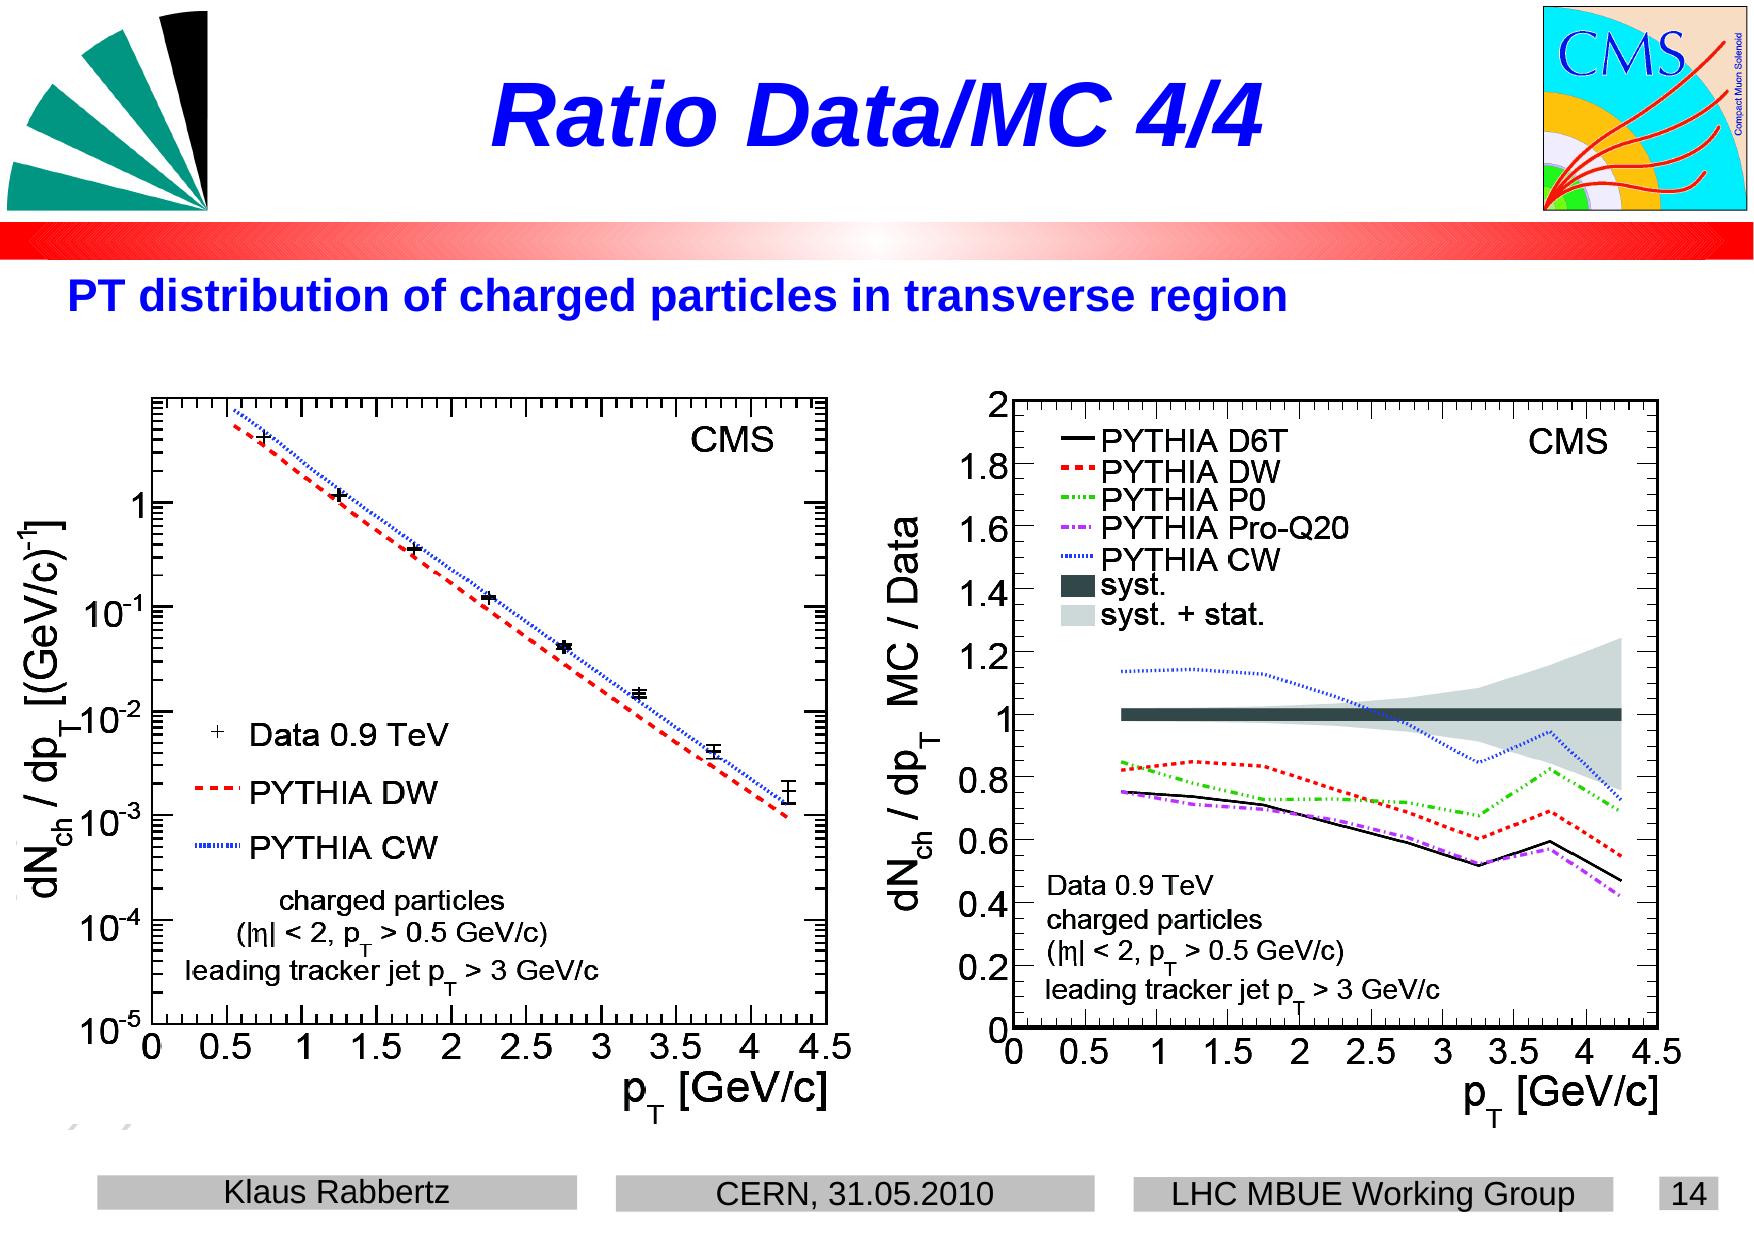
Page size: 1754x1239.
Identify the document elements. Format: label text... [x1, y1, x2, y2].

picture [887, 388, 1687, 1132]
title Ratio Data/MC 4/4 [220, 27, 1536, 202]
picture [1542, 5, 1748, 211]
text_box PT distribution of charged particles in transverse region [55, 258, 1302, 334]
picture [16, 390, 856, 1130]
picture [7, 11, 208, 213]
